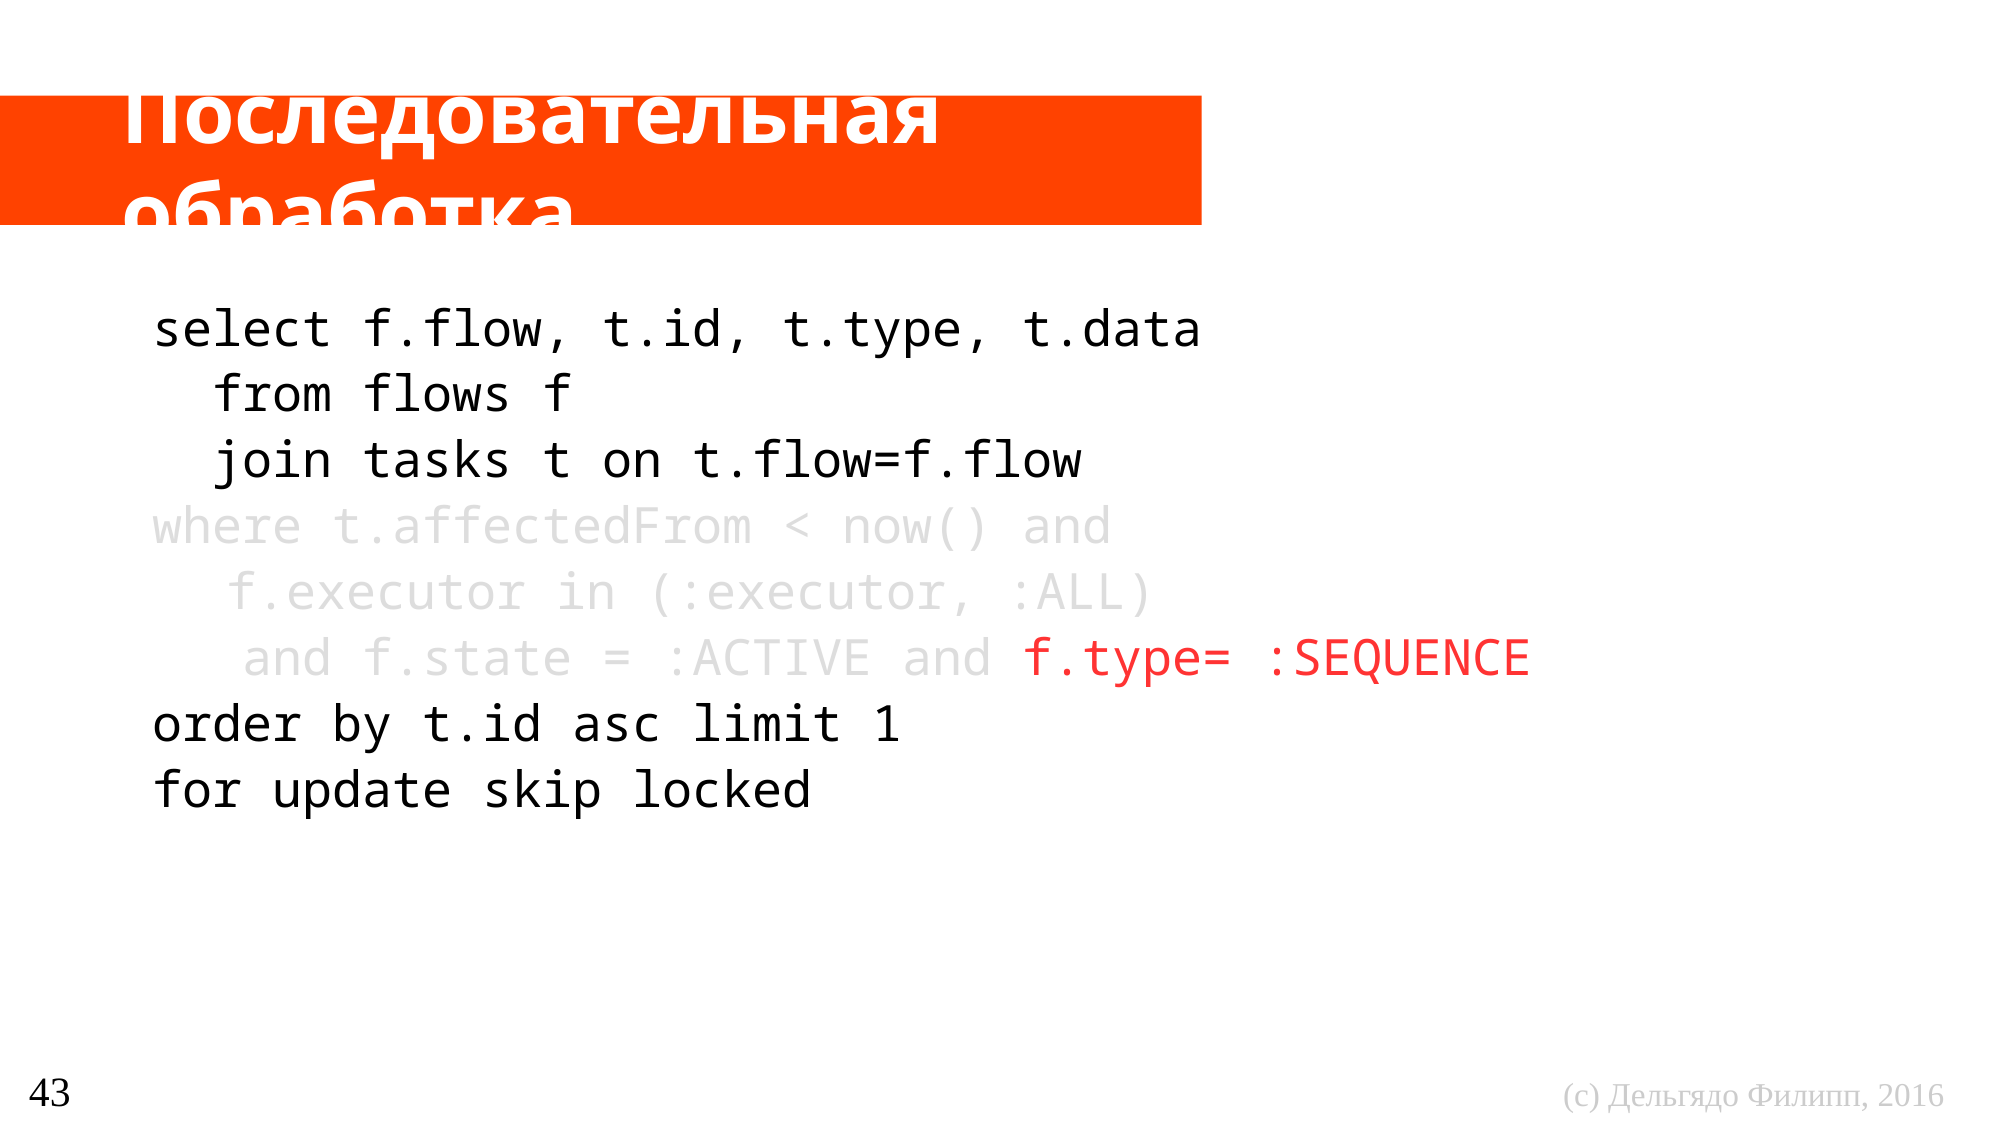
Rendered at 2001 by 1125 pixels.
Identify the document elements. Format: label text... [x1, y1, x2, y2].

list select f.flow, t.id, t.type, t.data from flows f join tasks t on t.flow=f.flow where t.affectedFrom < now() and f.executor in (:executor, :ALL) and f.state = :ACTIVE and f.type= :SEQUENCE order by t.id asc limit 1 for update skip locked [137, 282, 1863, 1014]
title Последовательная обработка [0, 95, 1202, 225]
